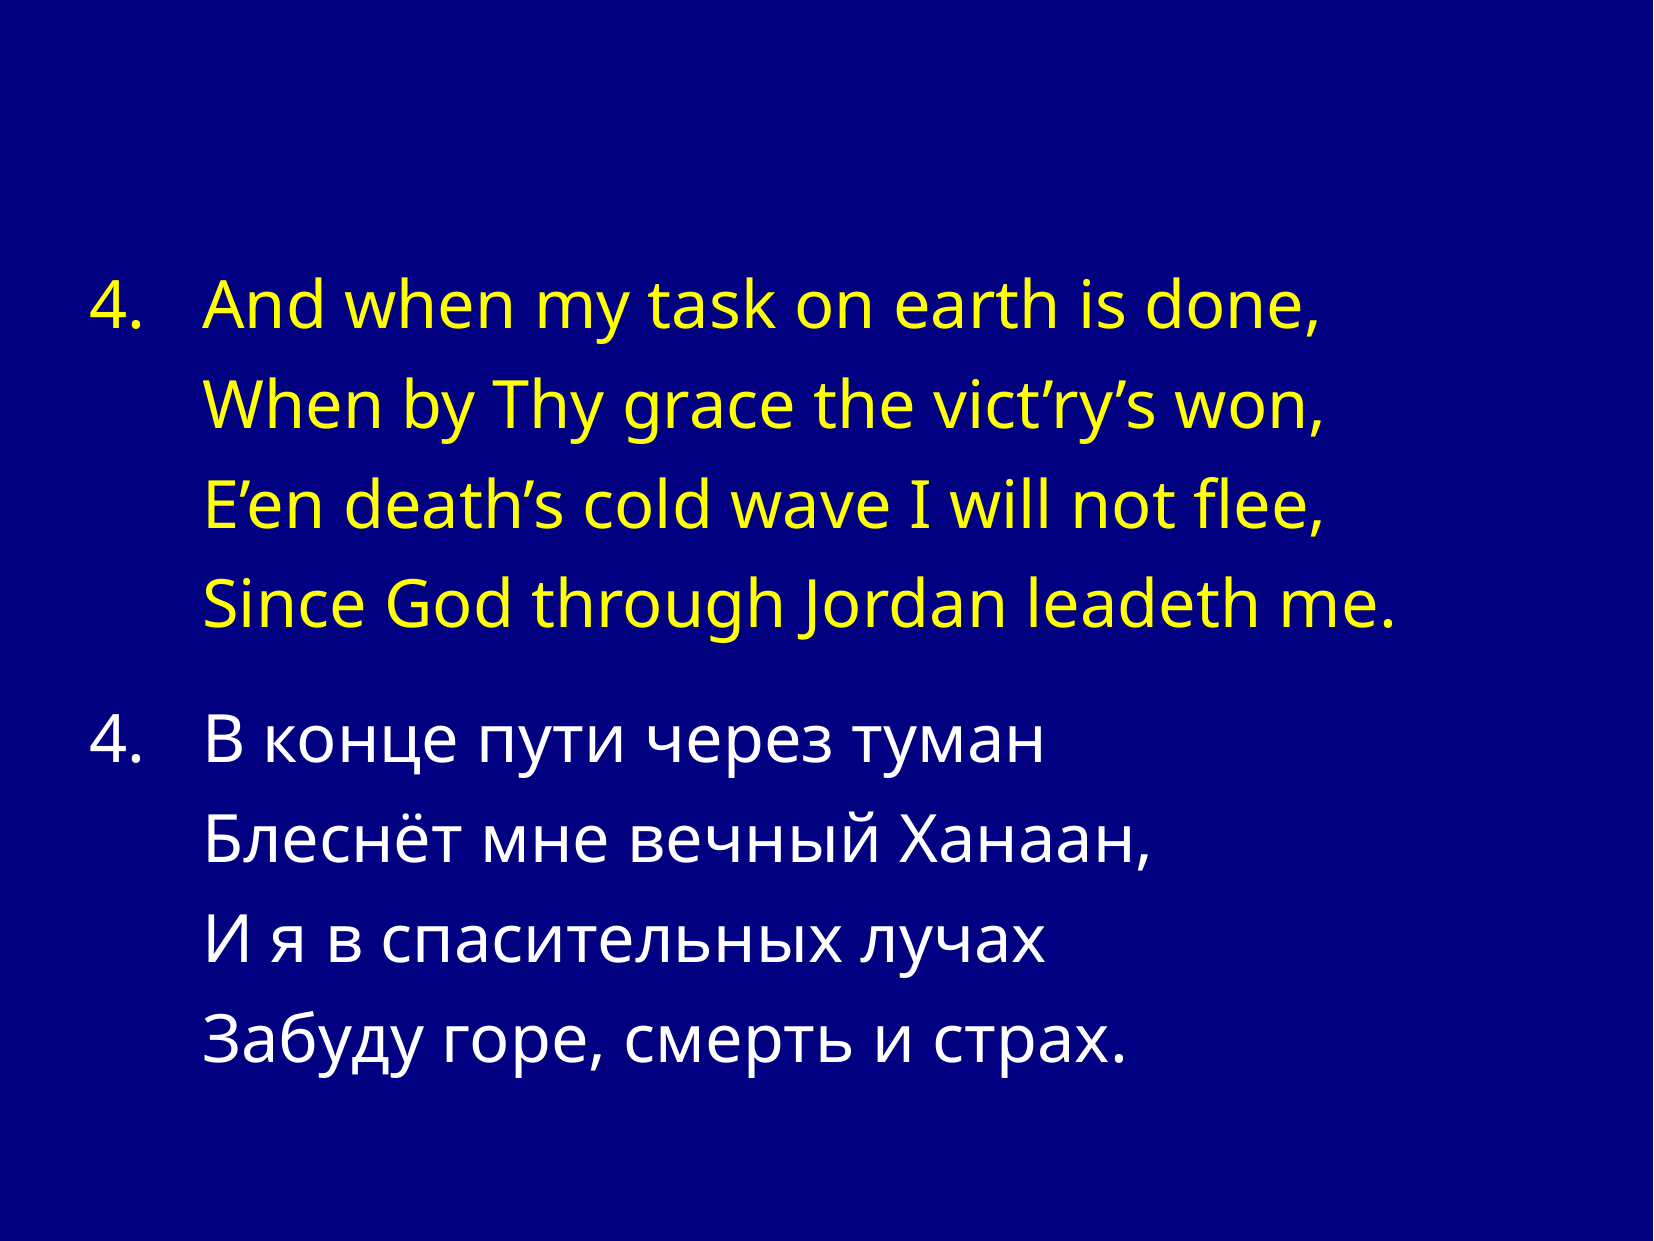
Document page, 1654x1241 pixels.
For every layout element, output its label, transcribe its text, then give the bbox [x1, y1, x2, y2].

text_box 4. В конце пути через туман Блеснёт мне вечный Ханаан, И я в спасительных лучах Забуду горе, смерть и страх. [75, 675, 1576, 1163]
text_box 4. And when my task on earth is done, When by Thy grace the vict’ry’s won, E’en death’s cold wave I will not flee, Since God through Jordan leadeth me. [75, 150, 1576, 638]
